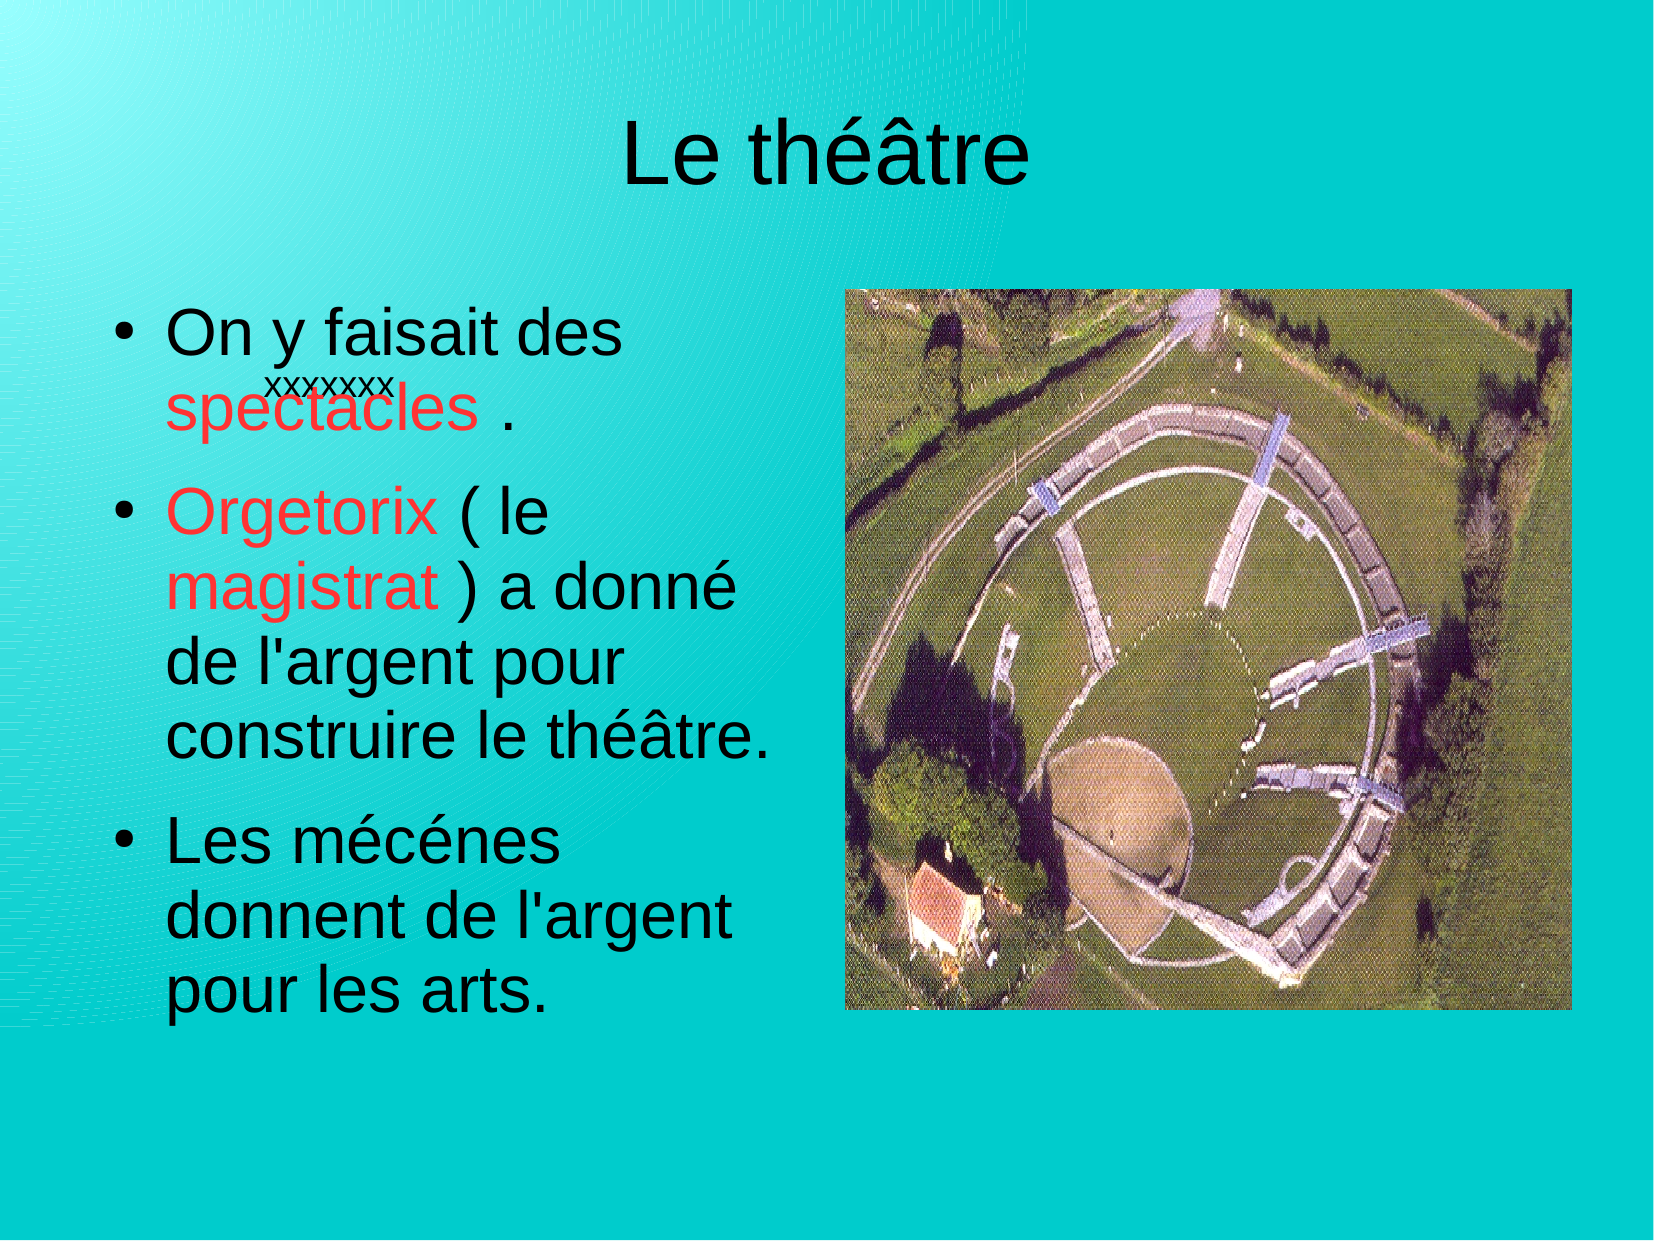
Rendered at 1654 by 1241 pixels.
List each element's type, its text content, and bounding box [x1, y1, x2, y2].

title Le théâtre [82, 49, 1571, 257]
picture [845, 289, 1572, 1010]
list On y faisait des spectacles . Orgetorix ( le magistrat ) a donné de l'argent pour construire le théâtre. Les mécénes donnent de l'argent pour les arts. [94, 295, 821, 1015]
